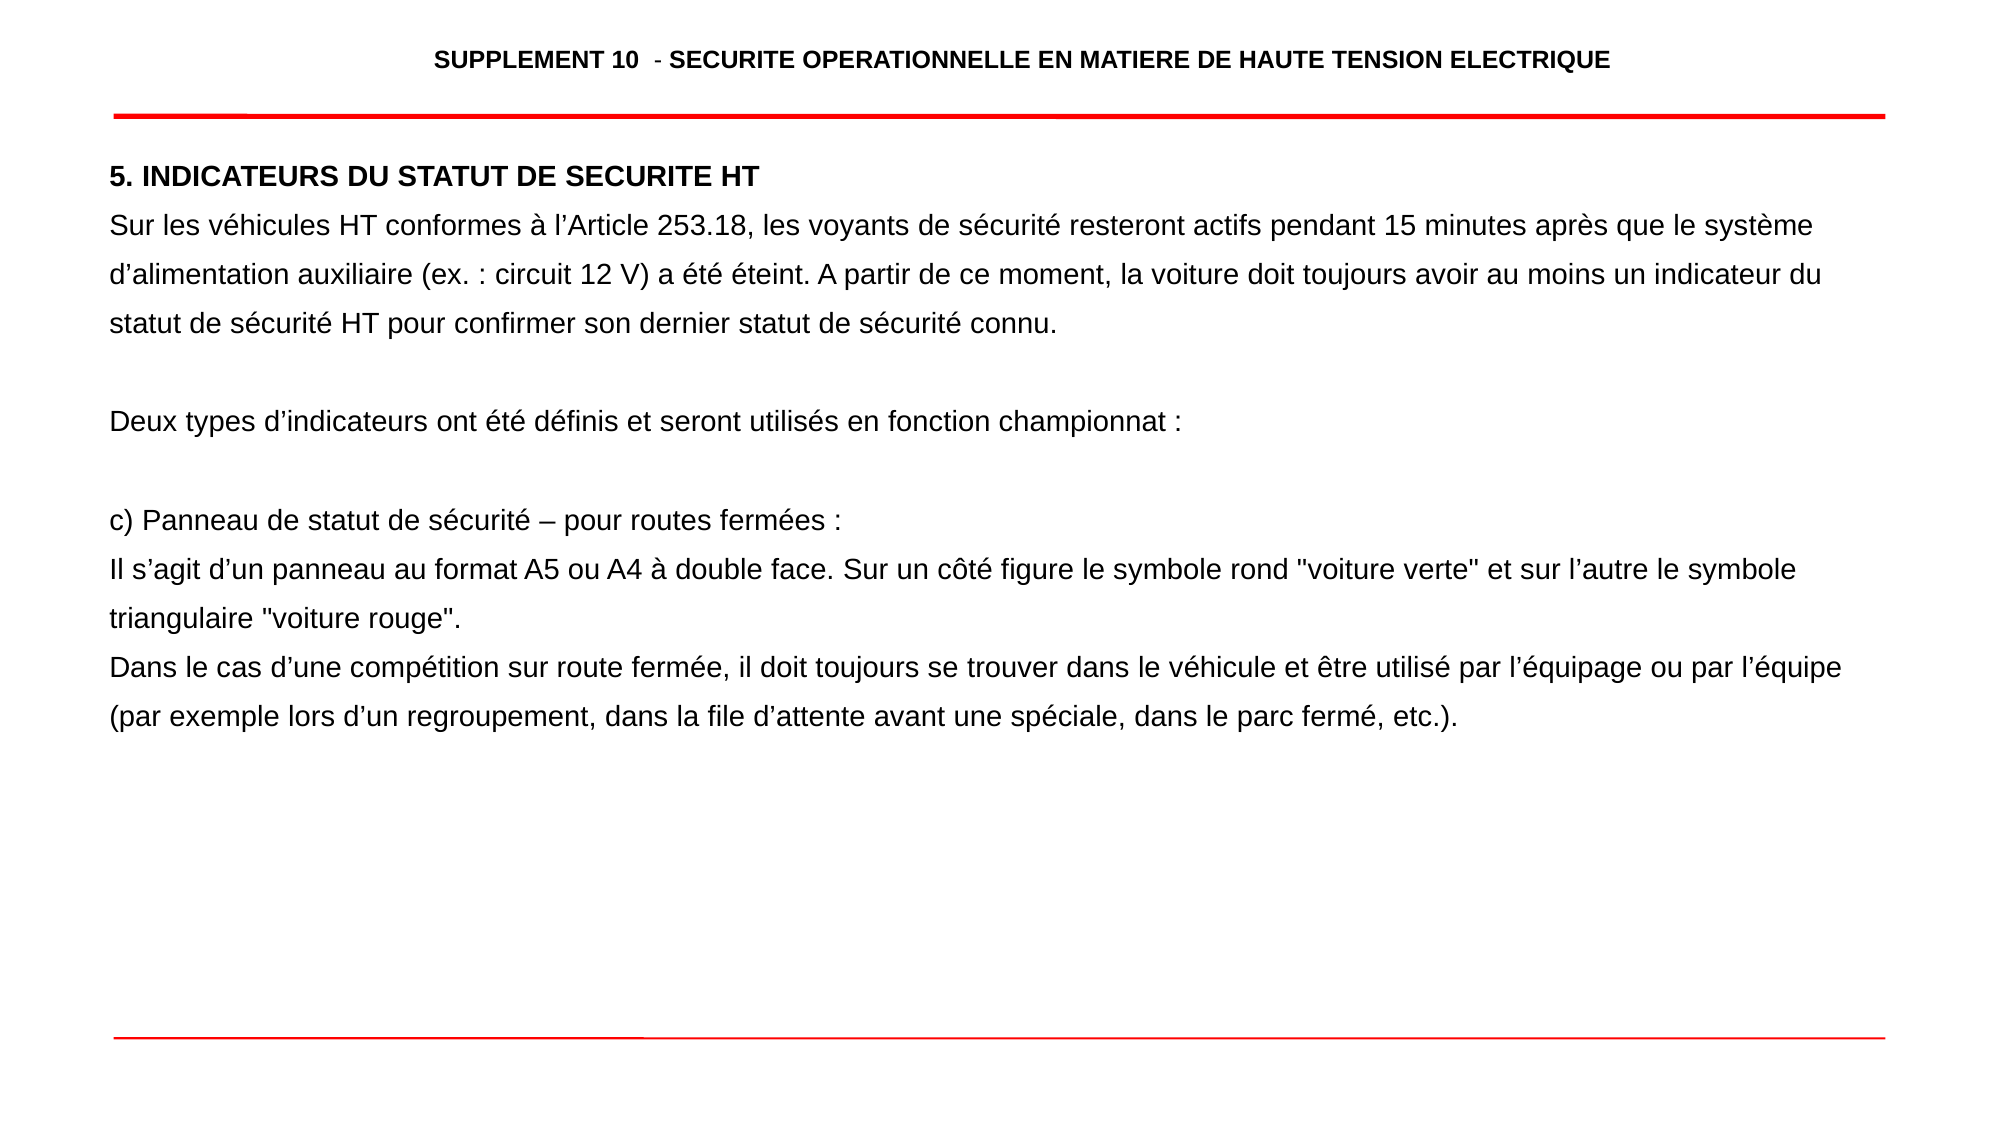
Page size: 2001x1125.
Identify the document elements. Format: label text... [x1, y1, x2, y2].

text_box 5. INDICATEURS DU STATUT DE SECURITE HT Sur les véhicules HT conformes à l’Article 253.18, les voyants de sécurité resteront actifs pendant 15 minutes après que le système d’alimentation auxiliaire (ex. : circuit 12 V) a été éteint. A partir de ce moment, la voiture doit toujours avoir au moins un indicateur du statut de sécurité HT pour confirmer son dernier statut de sécurité connu. Deux types d’indicateurs ont été définis et seront utilisés en fonction championnat : c) Panneau de statut de sécurité – pour routes fermées : Il s’agit d’un panneau au format A5 ou A4 à double face. Sur un côté figure le symbole rond "voiture verte" et sur l’autre le symbole triangulaire "voiture rouge". Dans le cas d’une compétition sur route fermée, il doit toujours se trouver dans le véhicule et être utilisé par l’équipage ou par l’équipe (par exemple lors d’un regroupement, dans la file d’attente avant une spéciale, dans le parc fermé, etc.). [94, 135, 1867, 741]
text_box SUPPLEMENT 10 - SECURITE OPERATIONNELLE EN MATIERE DE HAUTE TENSION ELECTRIQUE [173, 38, 1895, 82]
